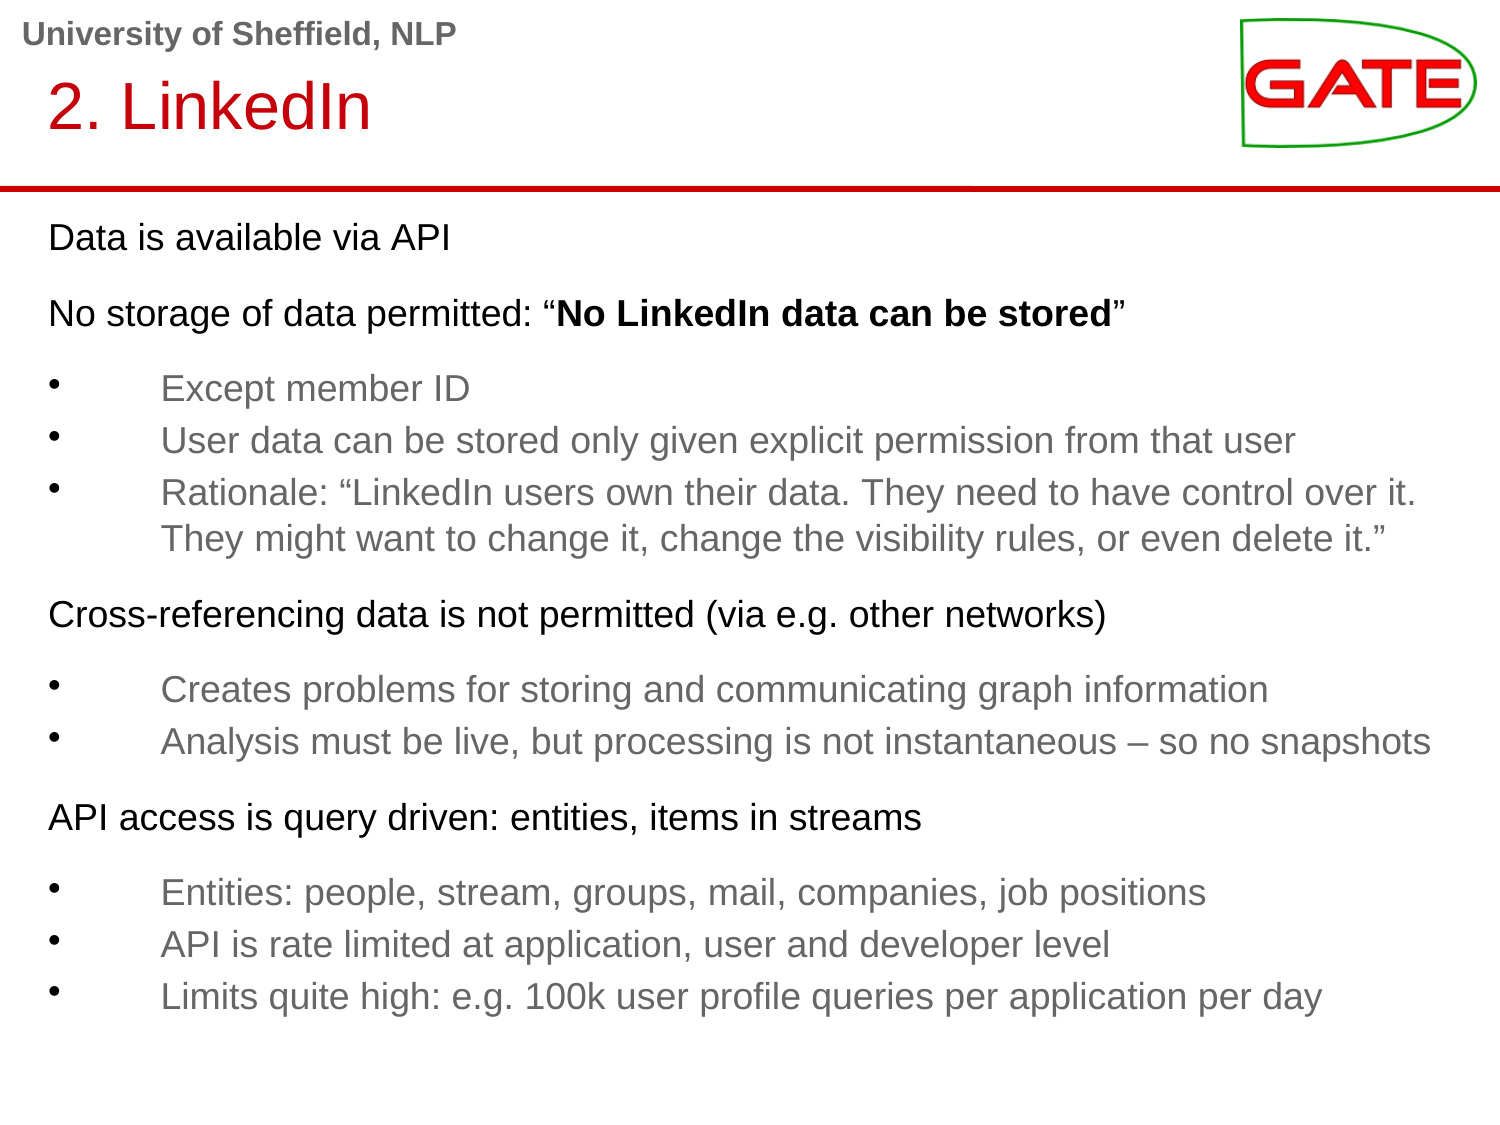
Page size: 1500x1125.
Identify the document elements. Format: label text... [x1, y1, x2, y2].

text_box 2. LinkedIn [47, 47, 1267, 168]
text_box Data is available via API No storage of data permitted: “No LinkedIn data can be stored” Except member ID User data can be stored only given explicit permission from that user Rationale: “LinkedIn users own their data. They need to have control over it. They might want to change it, change the visibility rules, or even delete it.” Cross-referencing data is not permitted (via e.g. other networks) Creates problems for storing and communicating graph information Analysis must be live, but processing is not instantaneous – so no snapshots API access is query driven: entities, items in streams Entities: people, stream, groups, mail, companies, job positions API is rate limited at application, user and developer level Limits quite high: e.g. 100k user profile queries per application per day [47, 212, 1500, 1064]
picture [1240, 18, 1477, 148]
